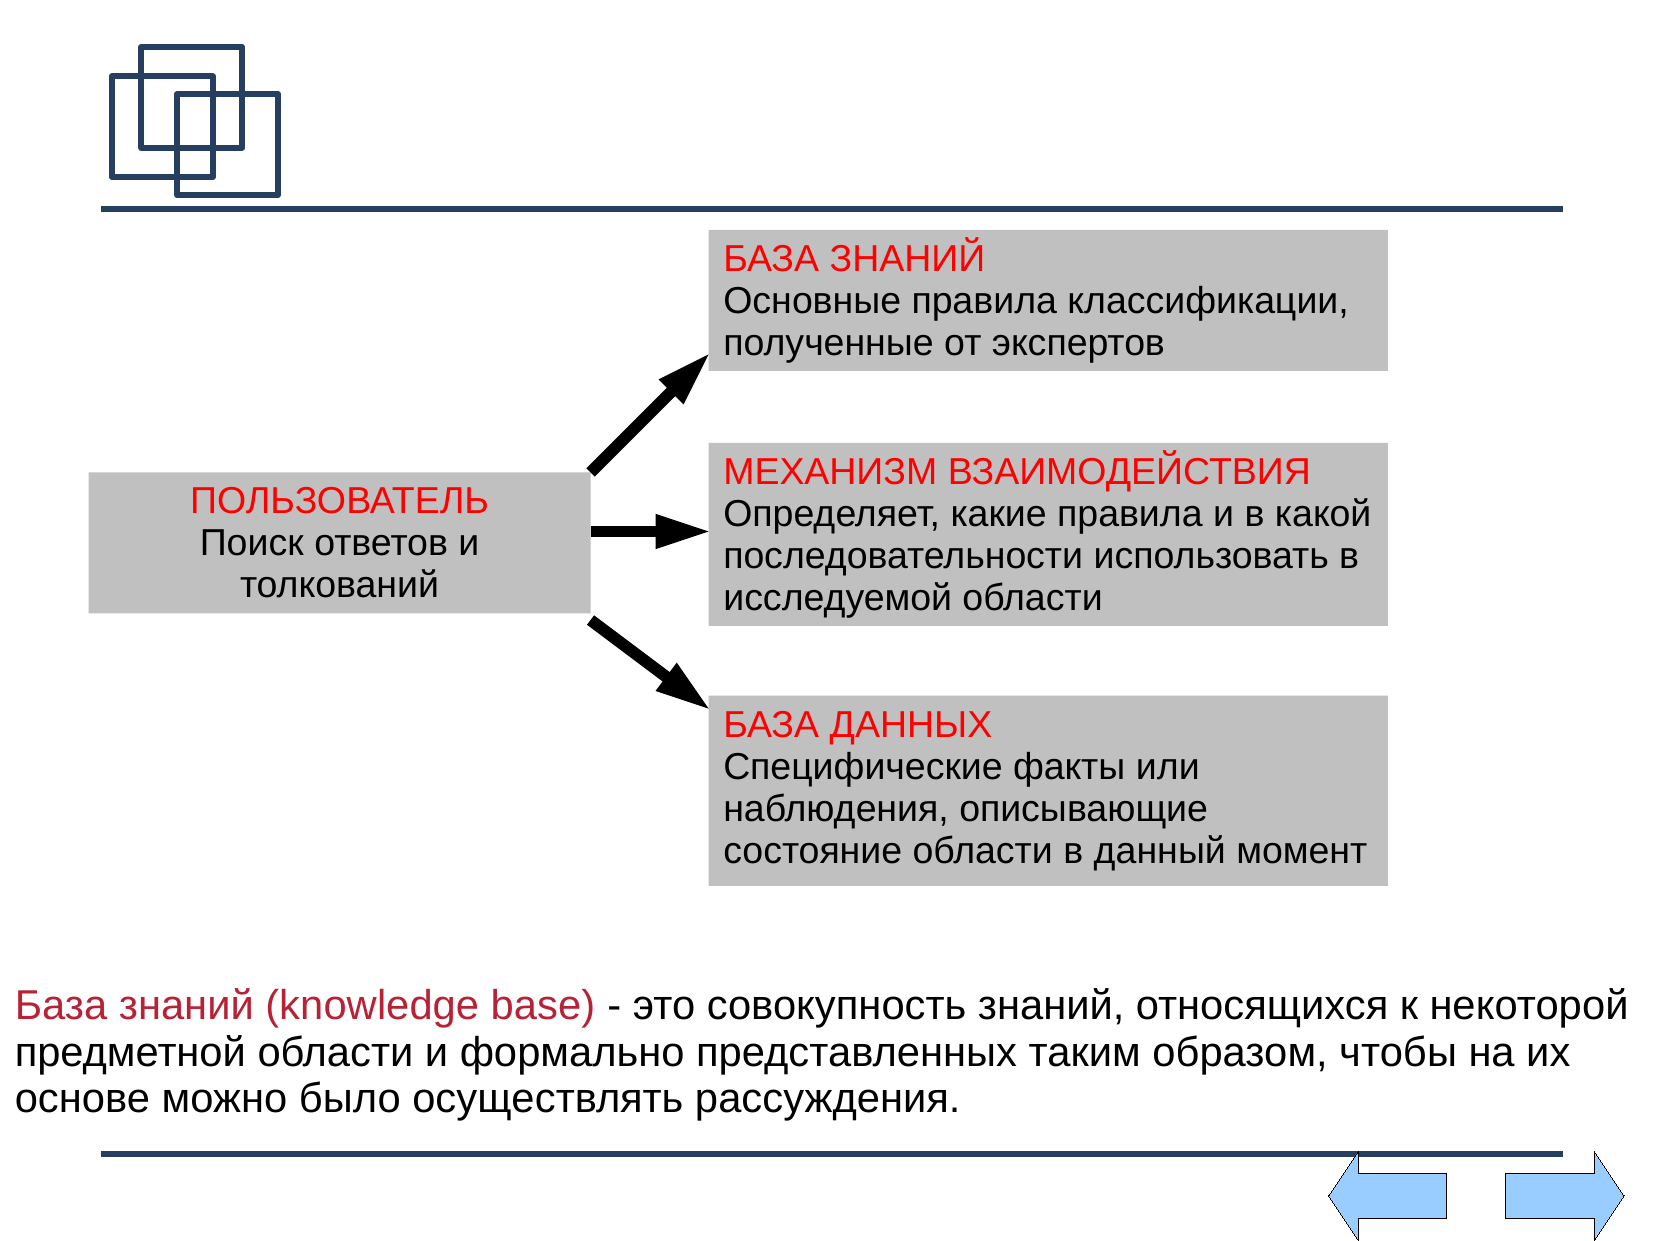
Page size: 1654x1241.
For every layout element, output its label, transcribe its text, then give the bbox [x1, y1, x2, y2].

text_box База знаний (knowledge base) - это совокупность знаний, относящихся к некоторой предметной области и формально представленных таким образом, чтобы на их основе можно было осуществлять рассуждения. [0, 974, 1654, 1152]
text_box МЕХАНИЗМ ВЗАИМОДЕЙСТВИЯ Определяет, какие правила и в какой последовательности использовать в исследуемой области [708, 442, 1388, 626]
text_box [1505, 1151, 1625, 1241]
text_box [1328, 1151, 1447, 1241]
text_box БАЗА ЗНАНИЙ Основные правила классификации, полученные от экспертов [708, 229, 1388, 371]
text_box БАЗА ДАННЫХ Специфические факты или наблюдения, описывающие состояние области в данный момент [708, 695, 1388, 886]
text_box ПОЛЬЗОВАТЕЛЬ Поиск ответов и толкований [88, 472, 591, 614]
